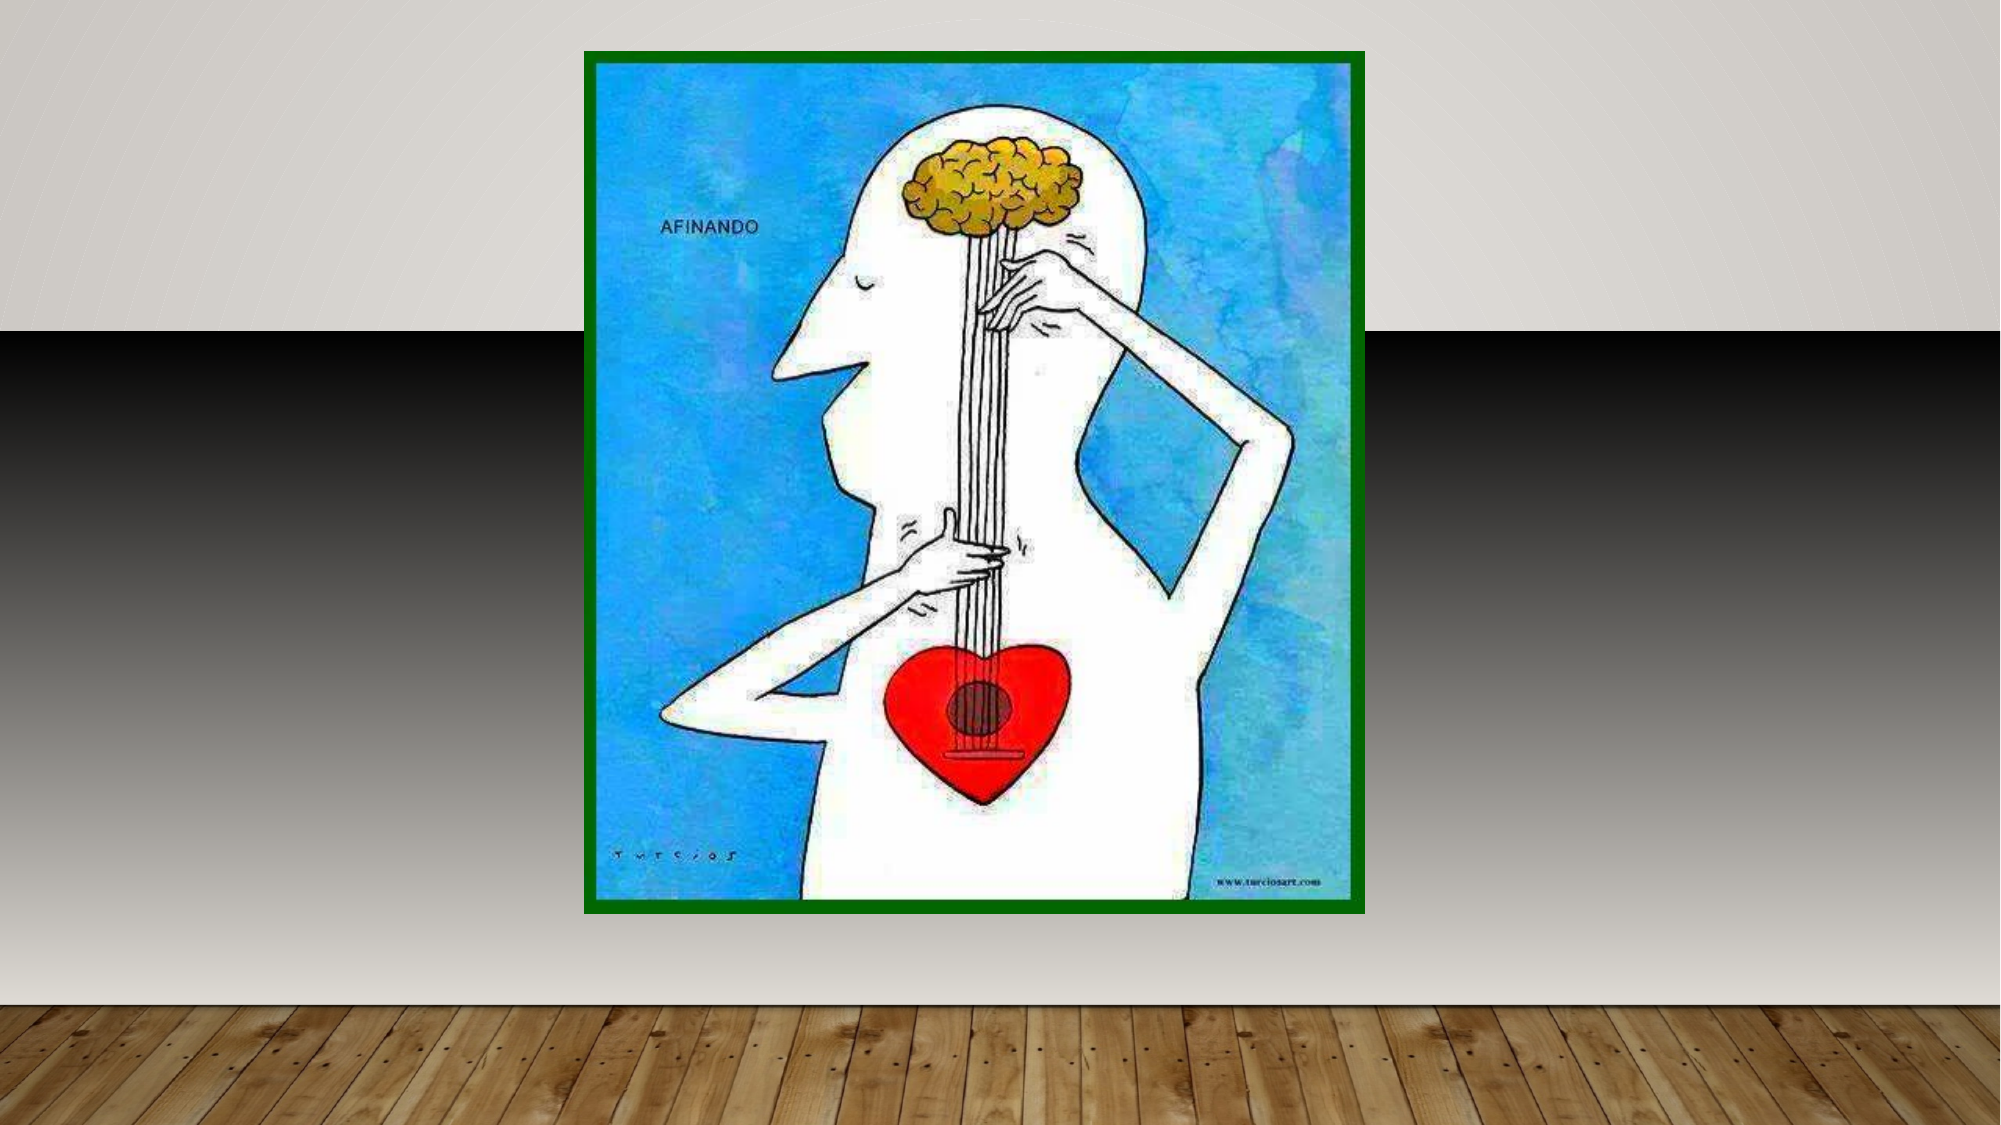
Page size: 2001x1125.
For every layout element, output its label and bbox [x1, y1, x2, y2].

picture [584, 51, 1365, 914]
